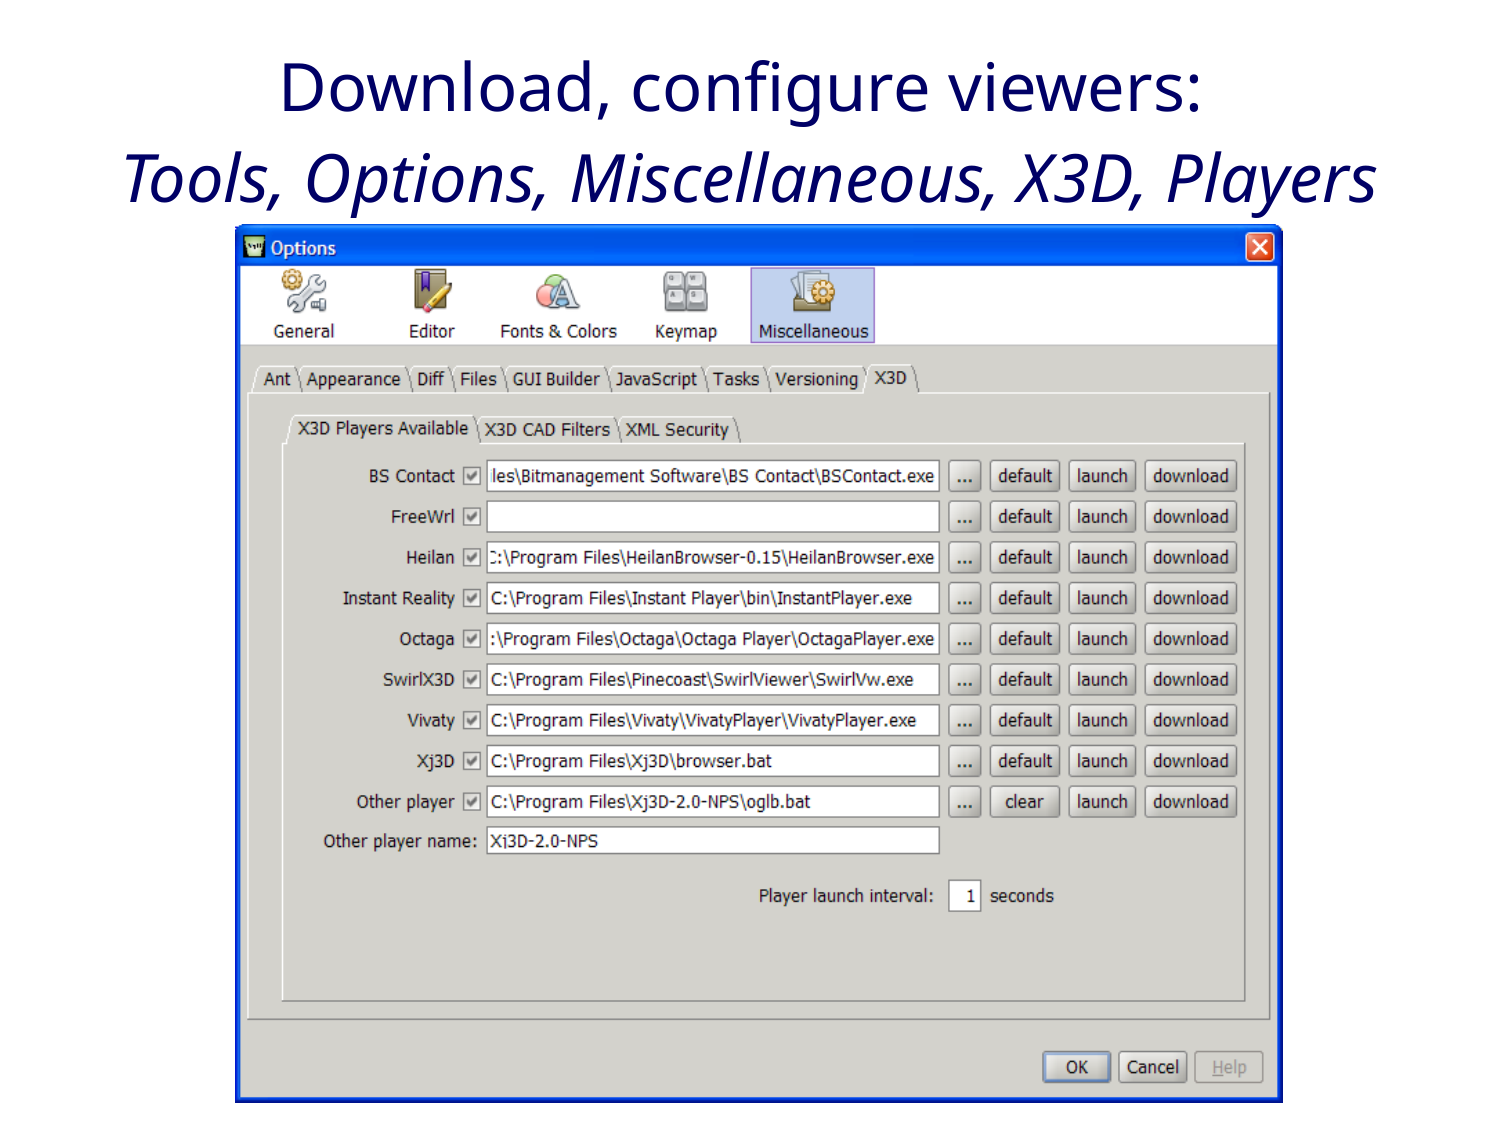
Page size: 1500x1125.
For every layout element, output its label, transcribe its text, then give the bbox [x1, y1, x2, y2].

title Download, configure viewers: Tools, Options, Miscellaneous, X3D, Players [112, 44, 1388, 218]
picture [235, 224, 1283, 1103]
